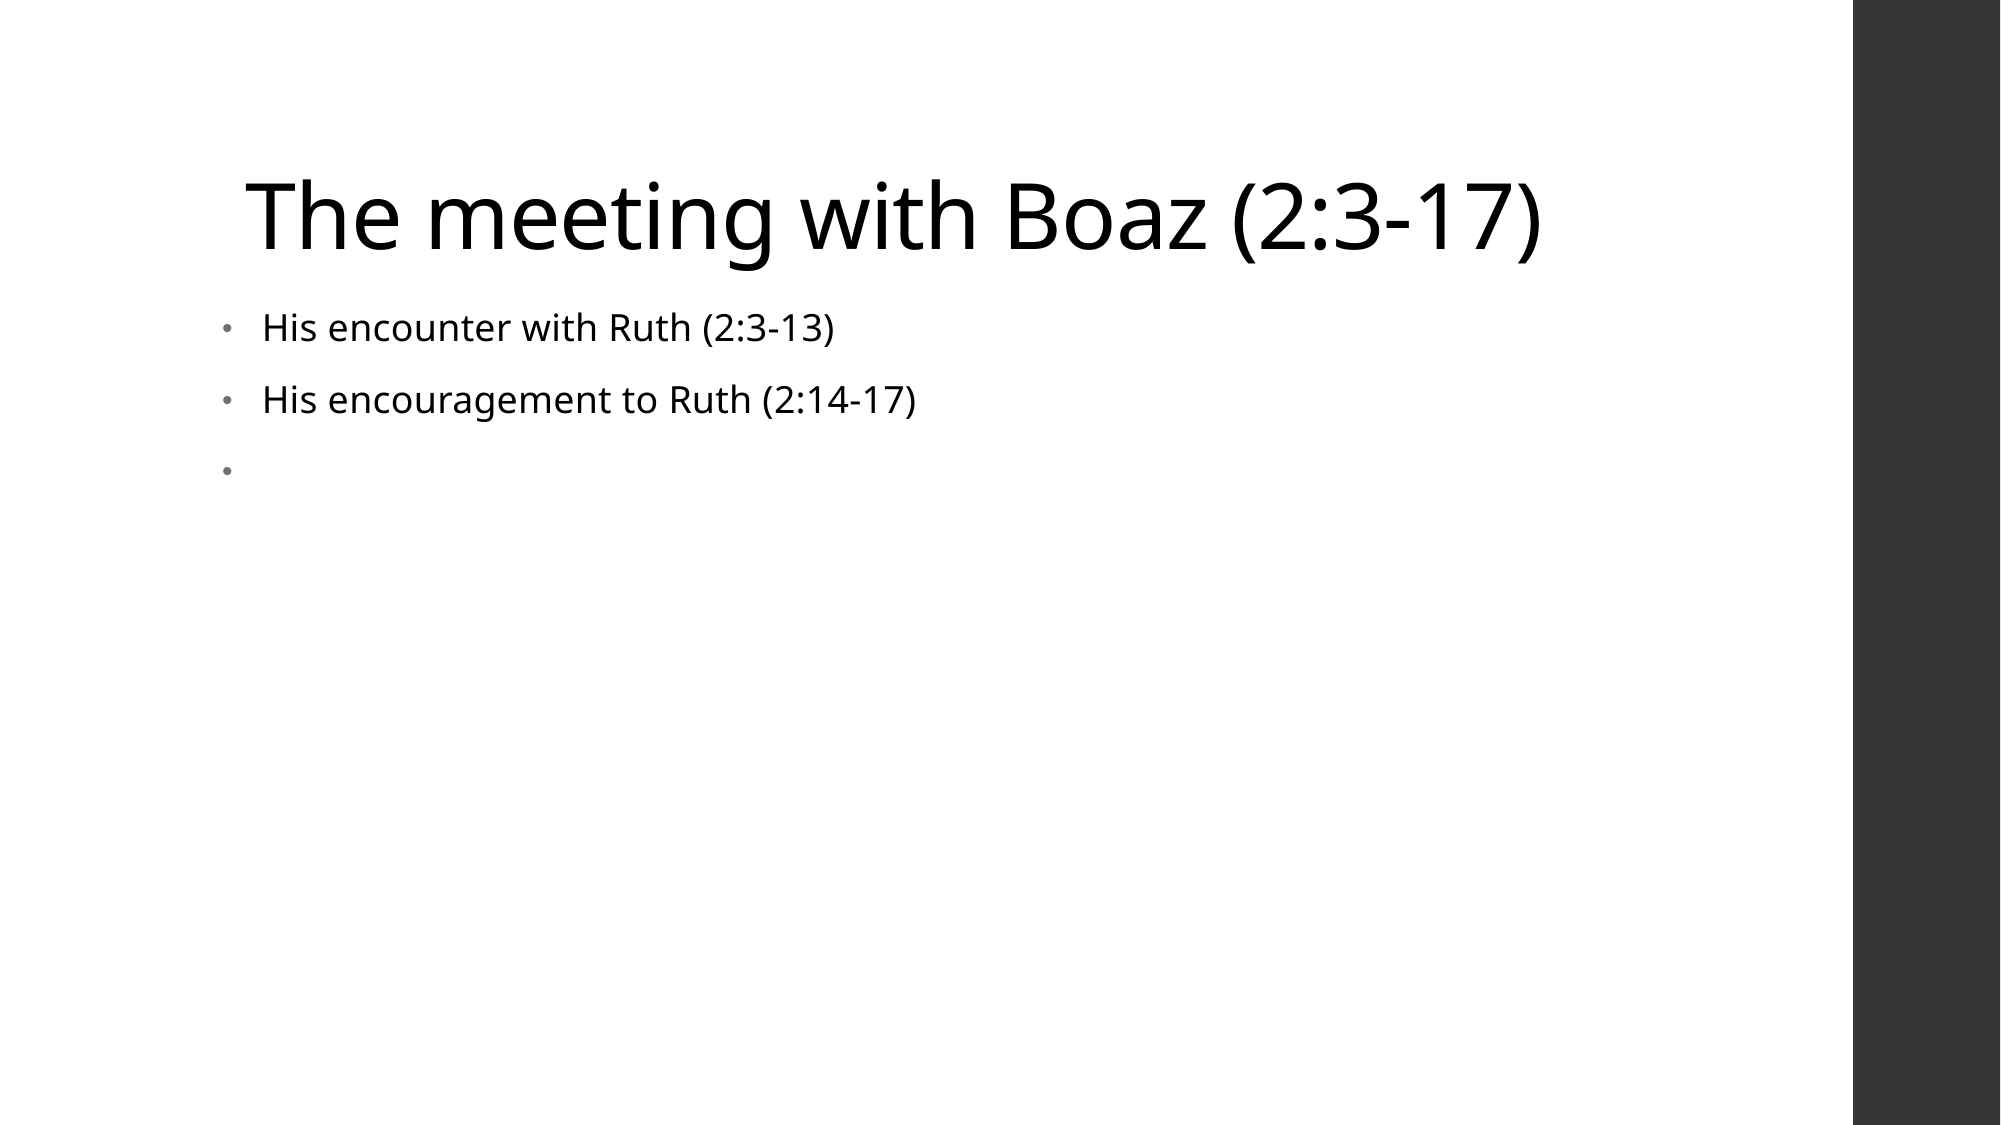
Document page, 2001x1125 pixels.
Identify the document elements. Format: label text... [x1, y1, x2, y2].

list His encounter with Ruth (2:3-13) His encouragement to Ruth (2:14-17) [206, 299, 1617, 1014]
title The meeting with Boaz (2:3-17) [206, 60, 1797, 278]
